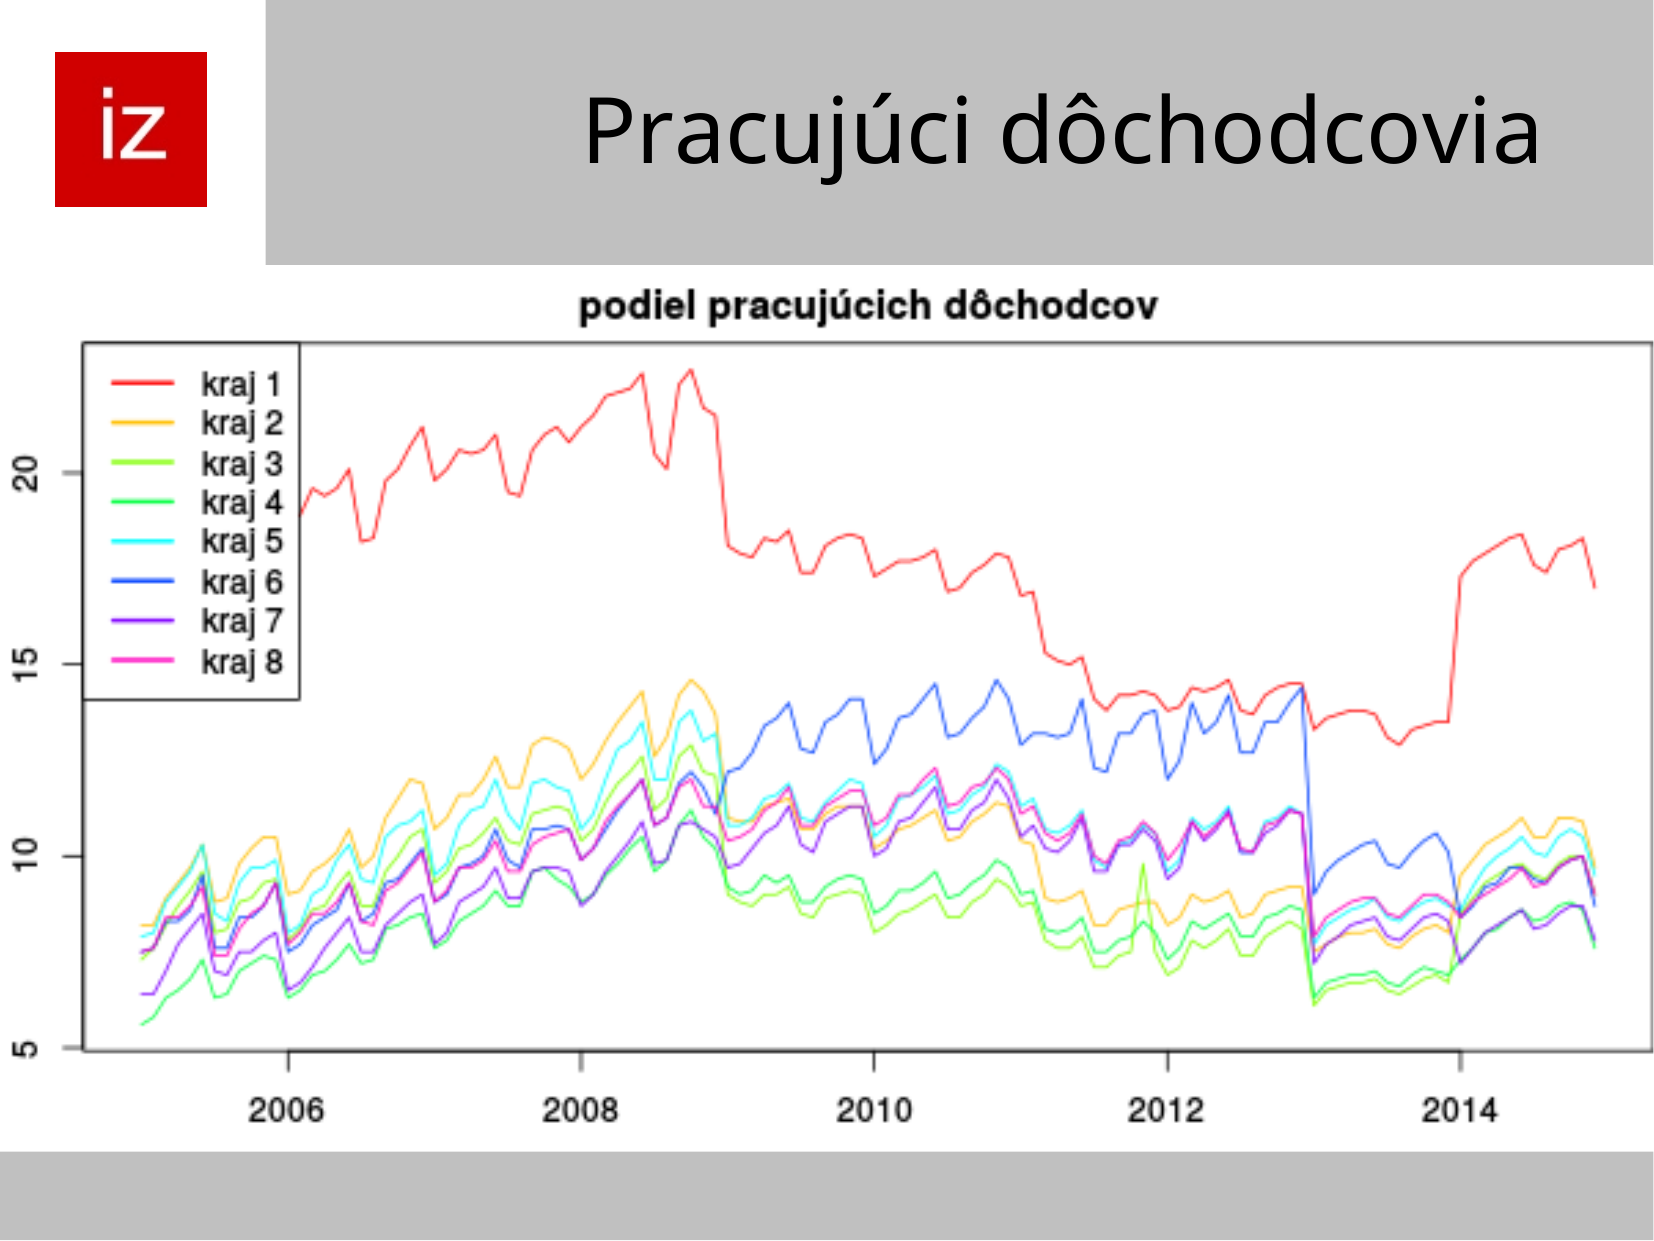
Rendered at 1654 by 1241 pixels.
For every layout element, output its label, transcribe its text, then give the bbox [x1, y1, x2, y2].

picture [5, 265, 1654, 1131]
picture [55, 52, 207, 207]
title Pracujúci dôchodcovia [561, 29, 1565, 237]
